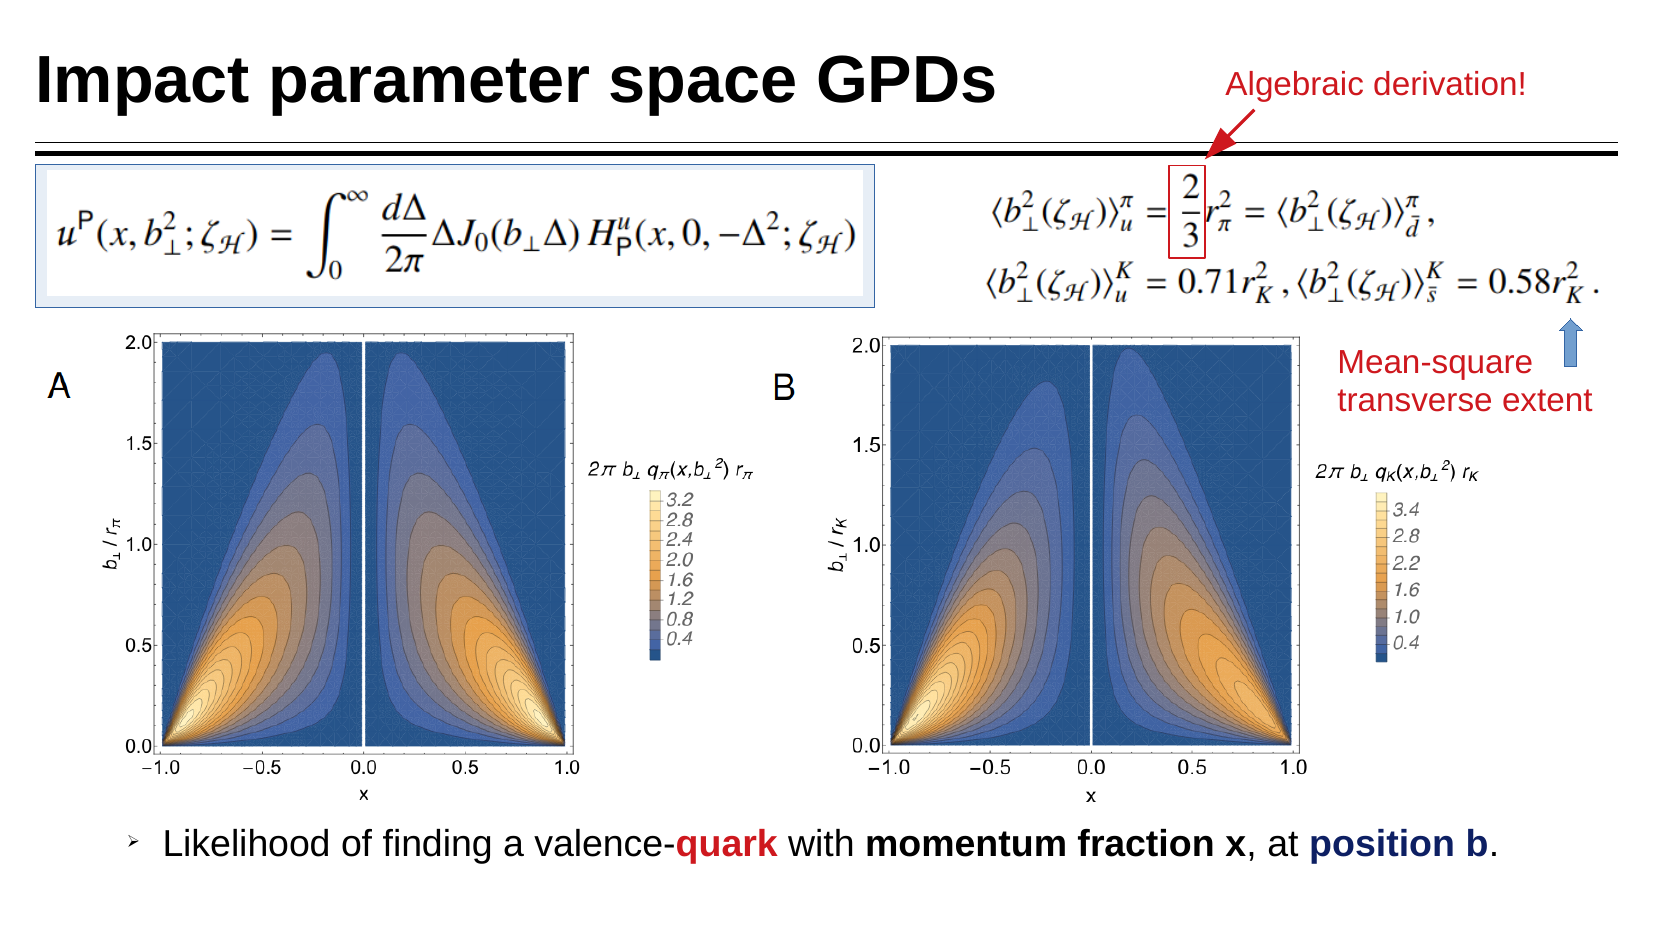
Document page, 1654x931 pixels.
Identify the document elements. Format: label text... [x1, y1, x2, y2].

text_box Mean-square transverse extent [1322, 336, 1608, 426]
text_box Likelihood of finding a valence-quark with momentum fraction x, at position b. [112, 814, 1525, 872]
text_box [35, 276, 875, 308]
picture [980, 170, 1608, 320]
picture [769, 324, 1487, 810]
text_box Algebraic derivation! [1210, 57, 1543, 110]
picture [47, 318, 758, 804]
title Impact parameter space GPDs [33, 33, 1052, 276]
picture [1170, 170, 1204, 257]
picture [47, 170, 863, 296]
text_box [1559, 318, 1583, 367]
